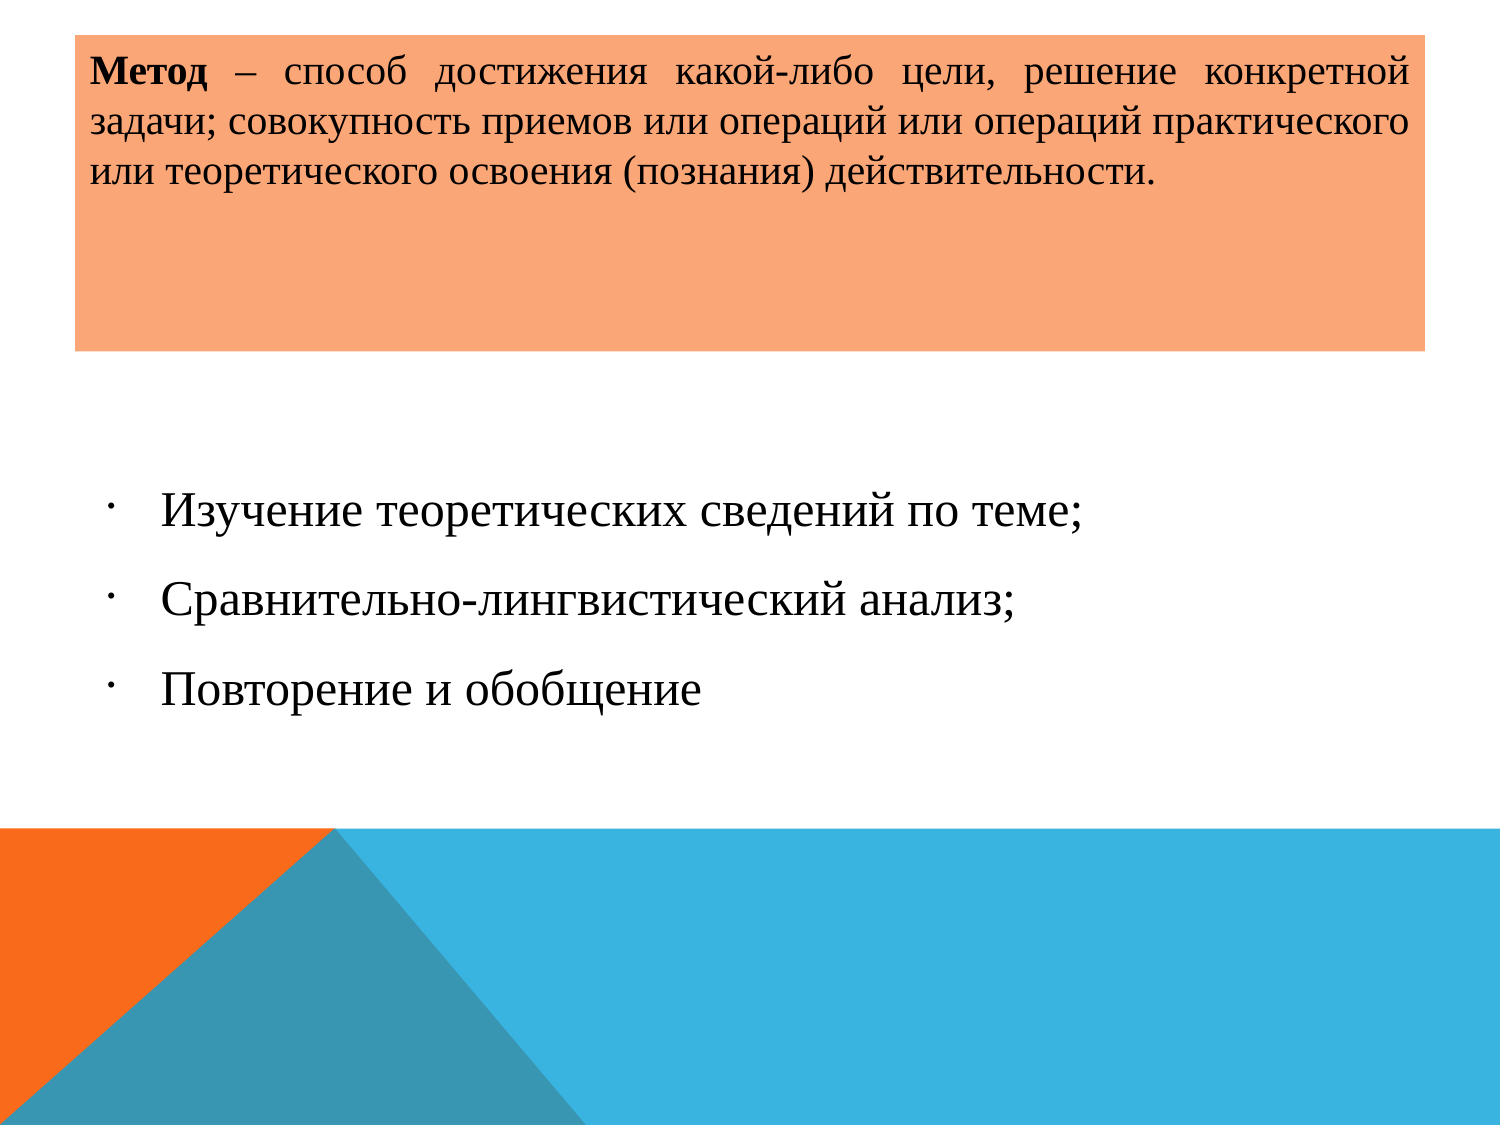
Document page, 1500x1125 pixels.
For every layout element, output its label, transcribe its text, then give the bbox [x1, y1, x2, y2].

list Изучение теоретических сведений по теме; Сравнительно-лингвистический анализ; Повторение и обобщение [75, 468, 1425, 821]
title Метод – способ достижения какой-либо цели, решение конкретной задачи; совокупность приемов или операций или операций практического или теоретического освоения (познания) действительности. [75, 35, 1425, 352]
